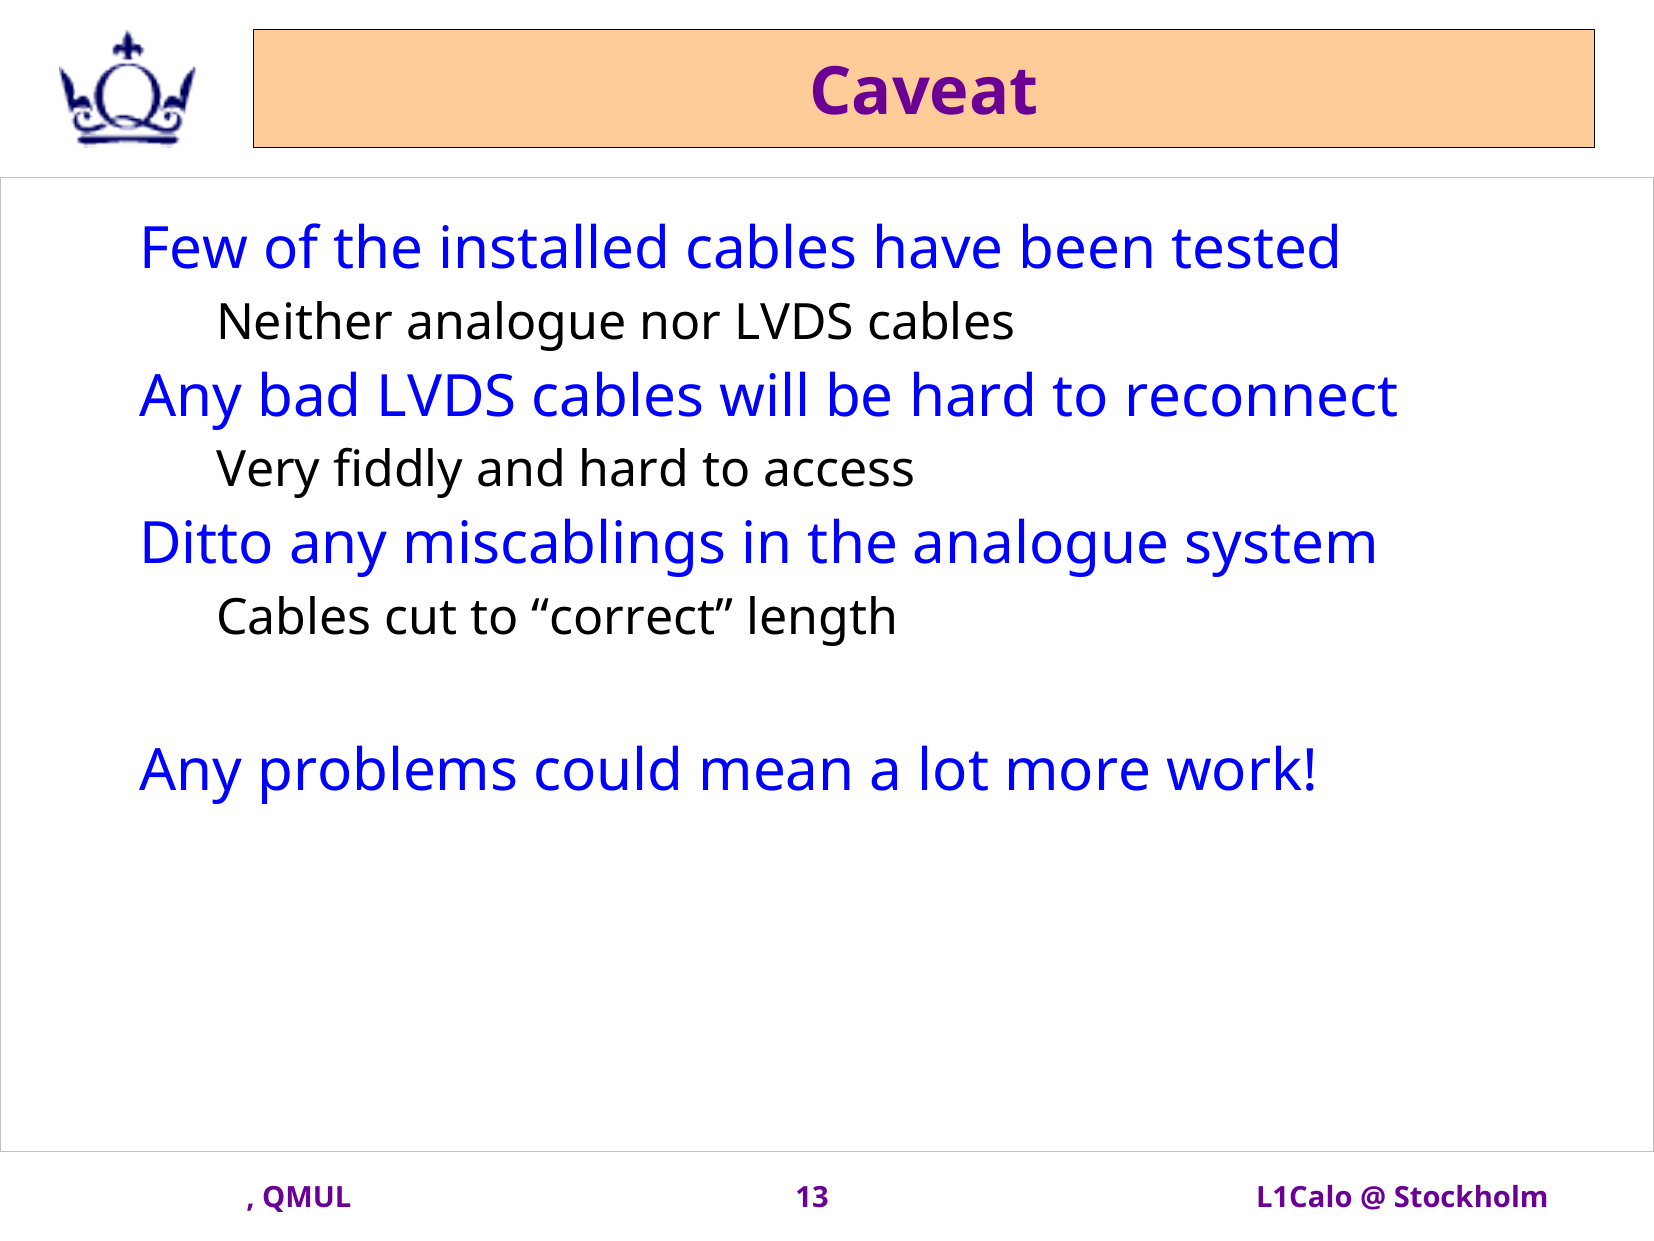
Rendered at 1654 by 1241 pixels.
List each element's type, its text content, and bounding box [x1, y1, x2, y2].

list Few of the installed cables have been tested Neither analogue nor LVDS cables Any bad LVDS cables will be hard to reconnect Very fiddly and hard to access Ditto any miscablings in the analogue system Cables cut to “correct” length Any problems could mean a lot more work! [121, 206, 1534, 1140]
title Caveat [253, 29, 1595, 148]
picture [59, 29, 200, 148]
